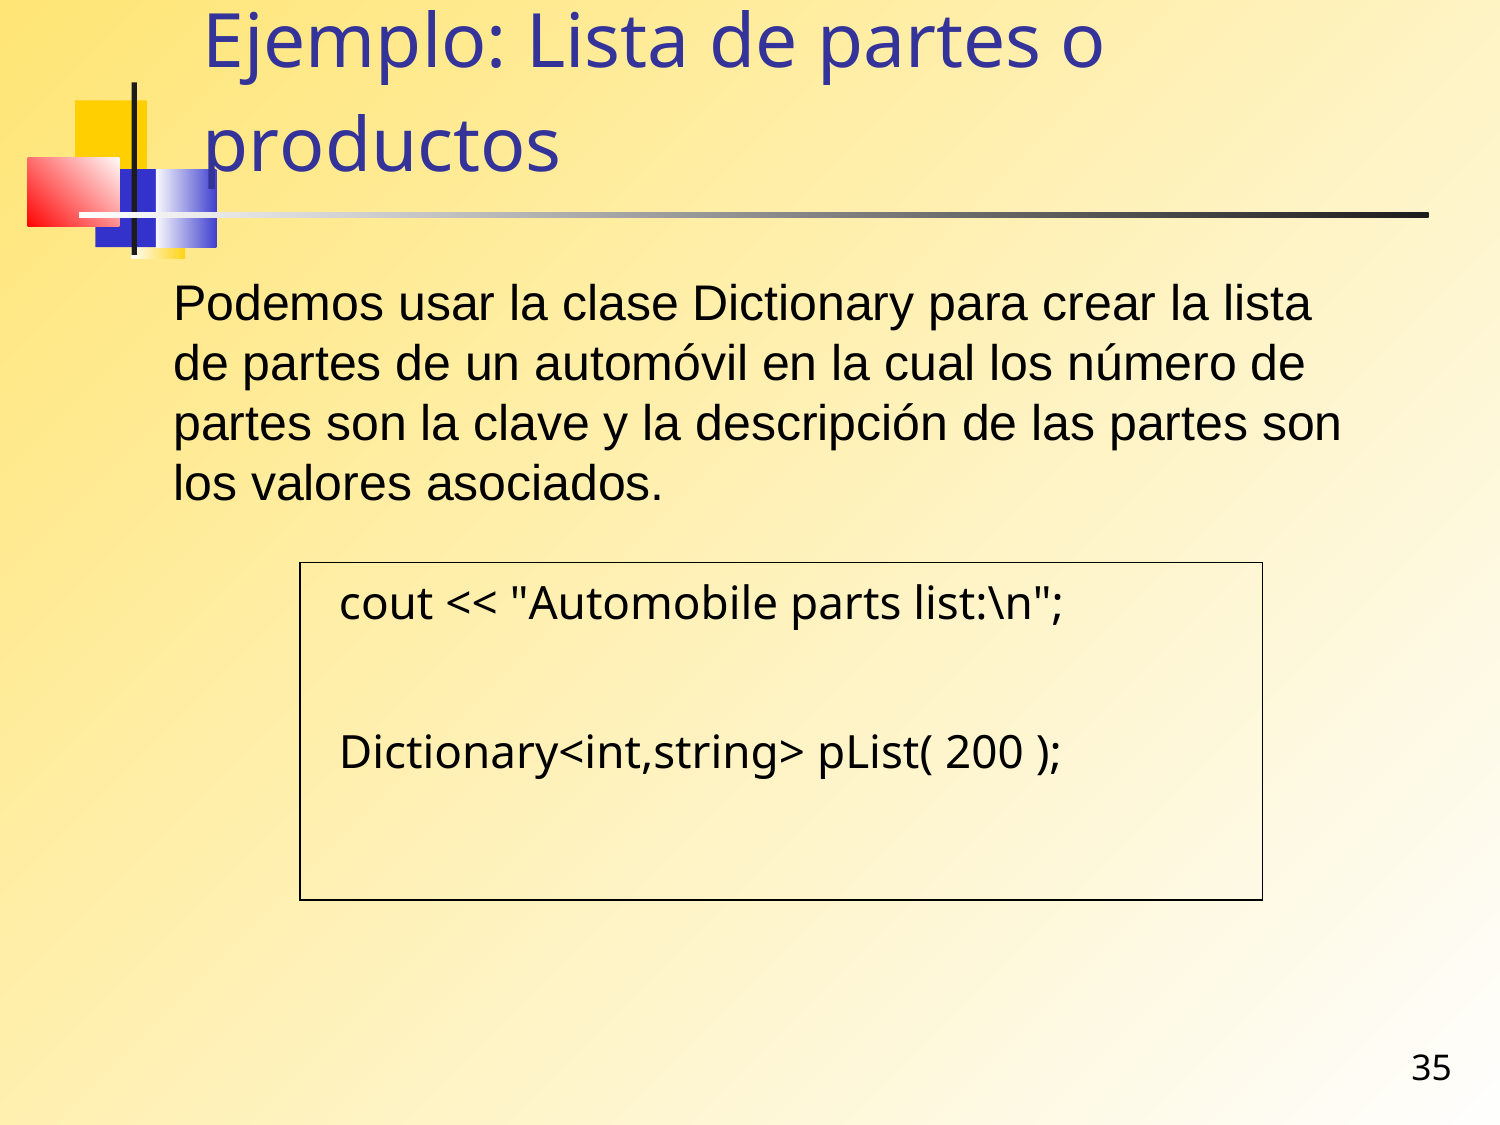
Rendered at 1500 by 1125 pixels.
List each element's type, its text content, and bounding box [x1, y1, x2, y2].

title Ejemplo: Lista de partes o productos [187, 37, 1466, 201]
text_box Podemos usar la clase Dictionary para crear la lista de partes de un automóvil en la cual los número de partes son la clave y la descripción de las partes son los valores asociados. [149, 262, 1388, 518]
list cout << "Automobile parts list:\n"; Dictionary<int,string> pList( 200 ); [300, 562, 1263, 901]
